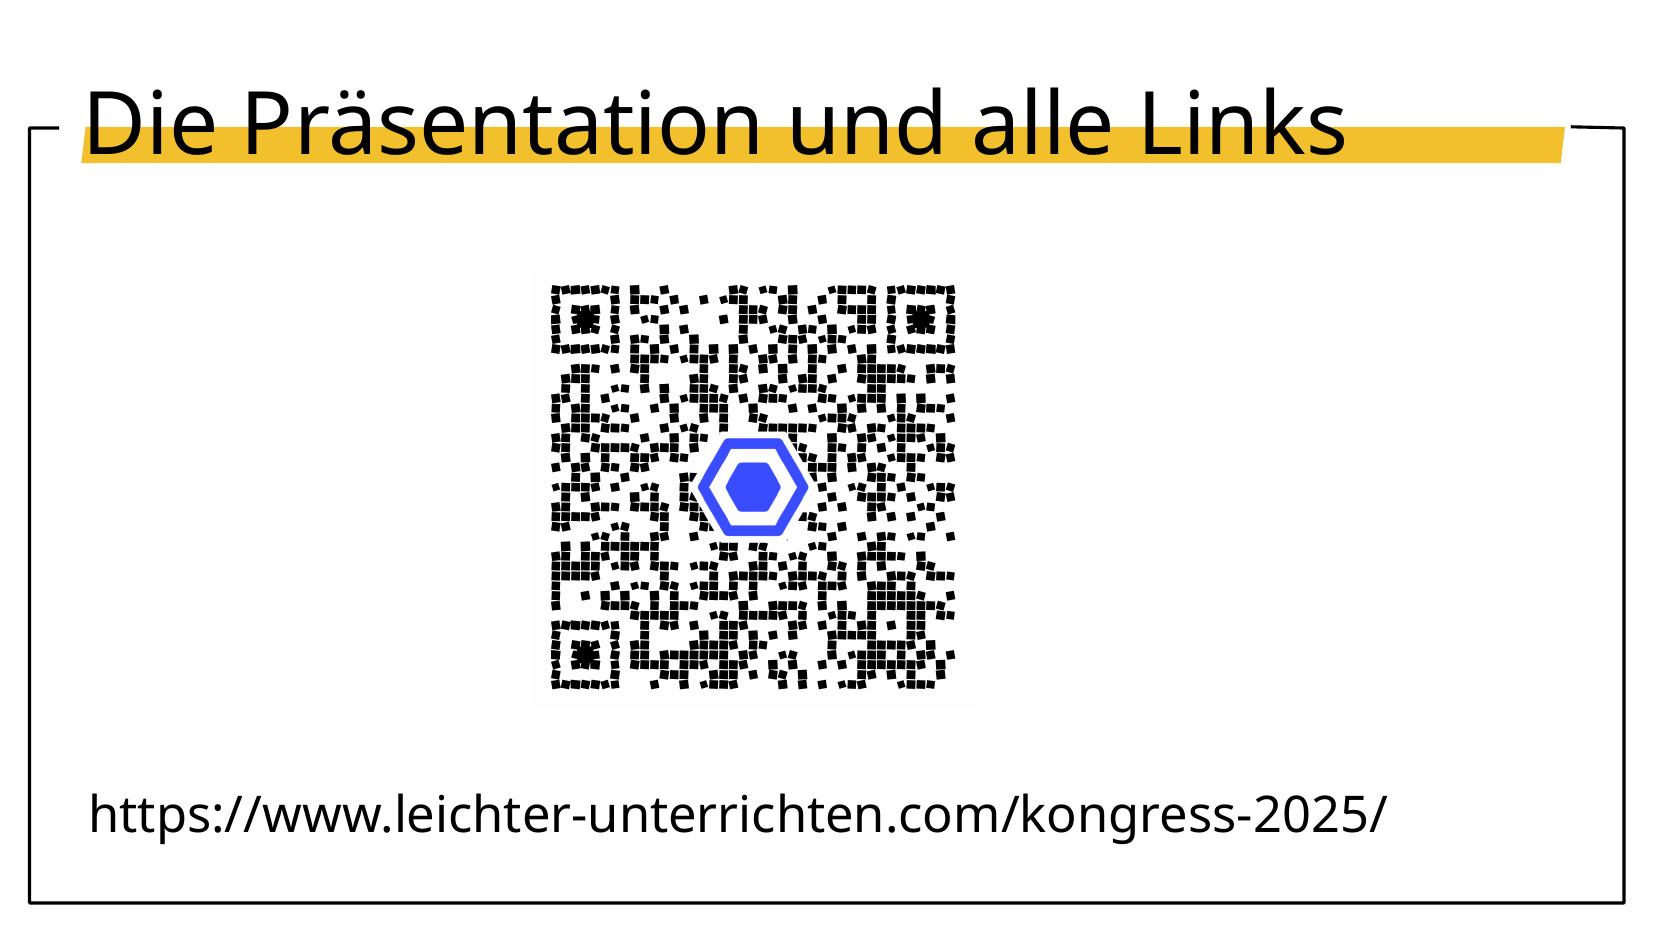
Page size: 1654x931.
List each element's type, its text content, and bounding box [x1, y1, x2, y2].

title Die Präsentation und alle Links [82, 42, 1571, 199]
list https://www.leichter-unterrichten.com/kongress-2025/ [88, 778, 1577, 886]
picture [531, 265, 975, 709]
